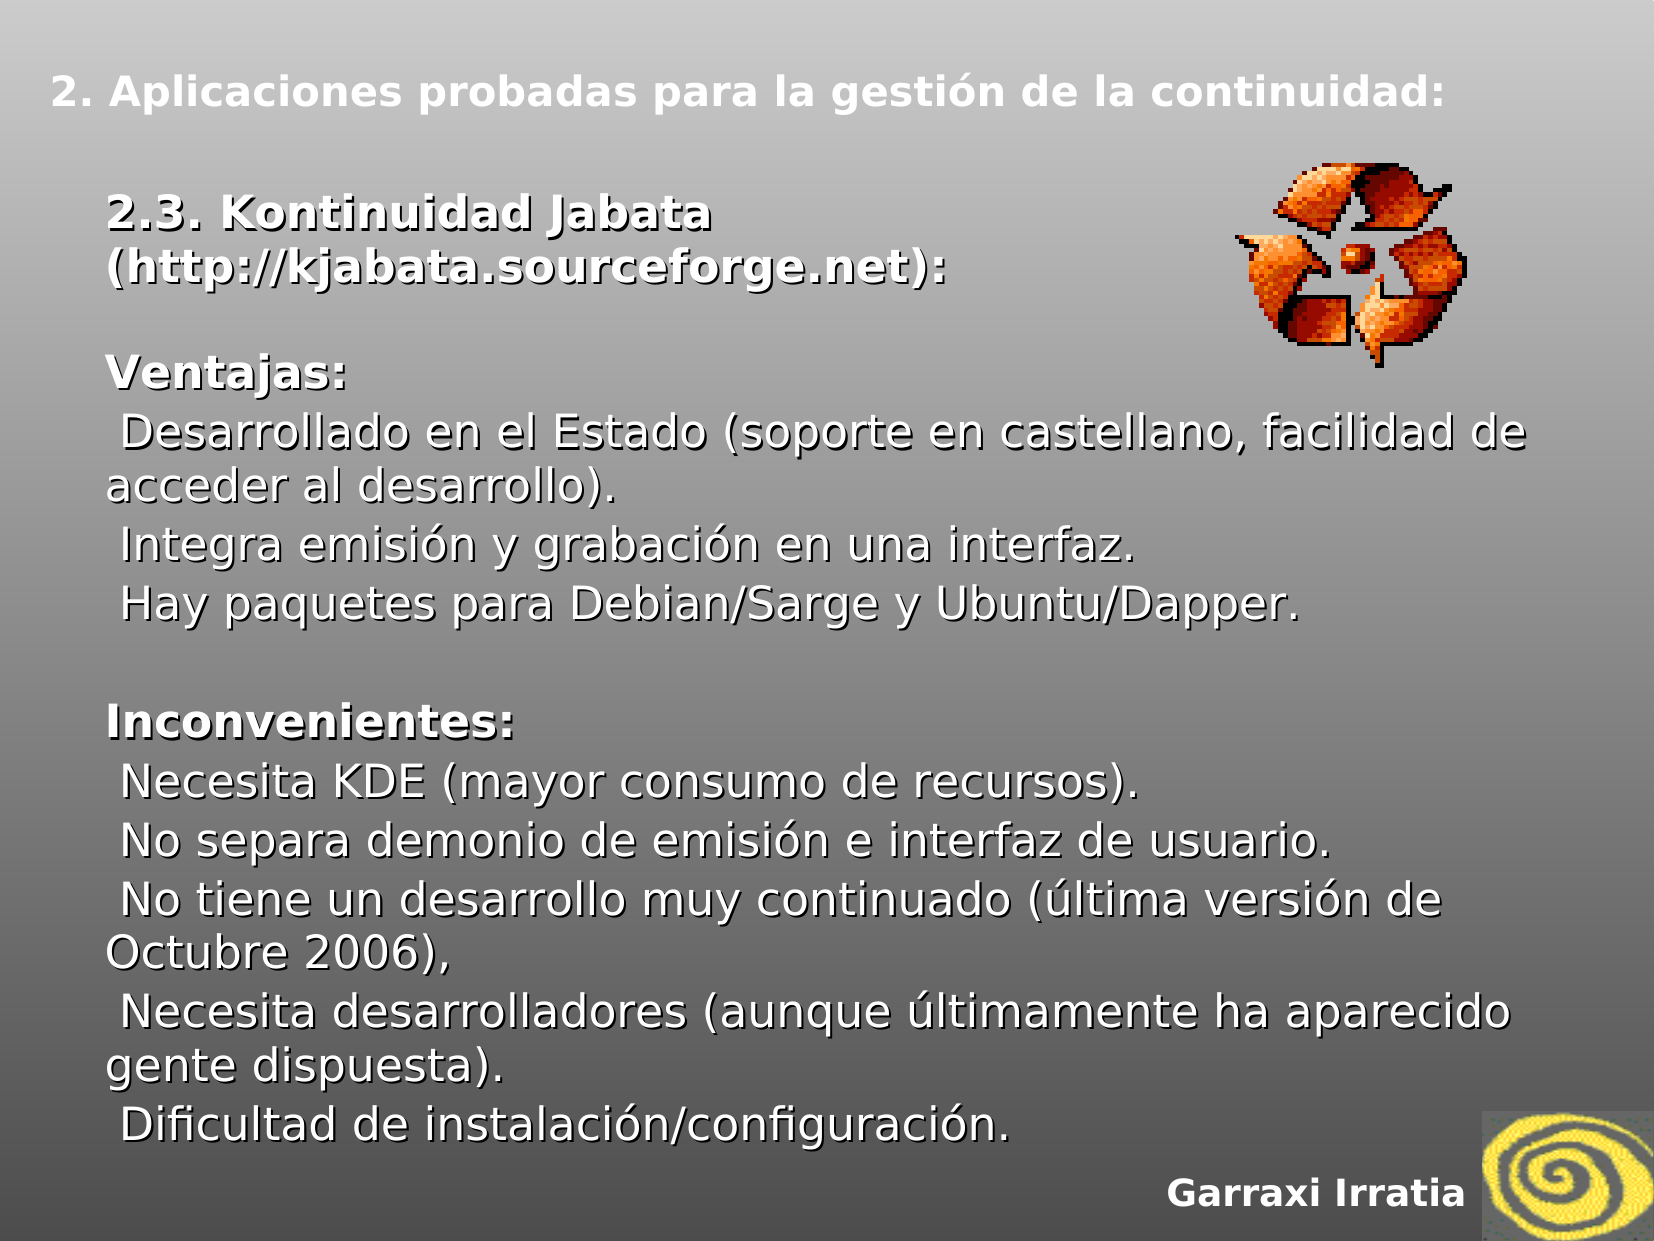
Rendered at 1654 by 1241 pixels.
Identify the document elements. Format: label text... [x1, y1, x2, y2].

text_box 2. Aplicaciones probadas para la gestión de la continuidad: [34, 60, 1595, 125]
picture [1235, 163, 1467, 368]
text_box 2.3. Kontinuidad Jabata (http://kjabata.sourceforge.net): Ventajas: Desarrollado en el Estado (soporte en castellano, facilidad de acceder al desarrollo). Integra emisión y grabación en una interfaz. Hay paquetes para Debian/Sarge y Ubuntu/Dapper. Inconvenientes: Necesita KDE (mayor consumo de recursos). No separa demonio de emisión e interfaz de usuario. No tiene un desarrollo muy continuado (última versión de Octubre 2006), Necesita desarrolladores (aunque últimamente ha aparecido gente dispuesta). Dificultad de instalación/configuración. [89, 178, 1569, 1159]
picture [1482, 1111, 1654, 1241]
